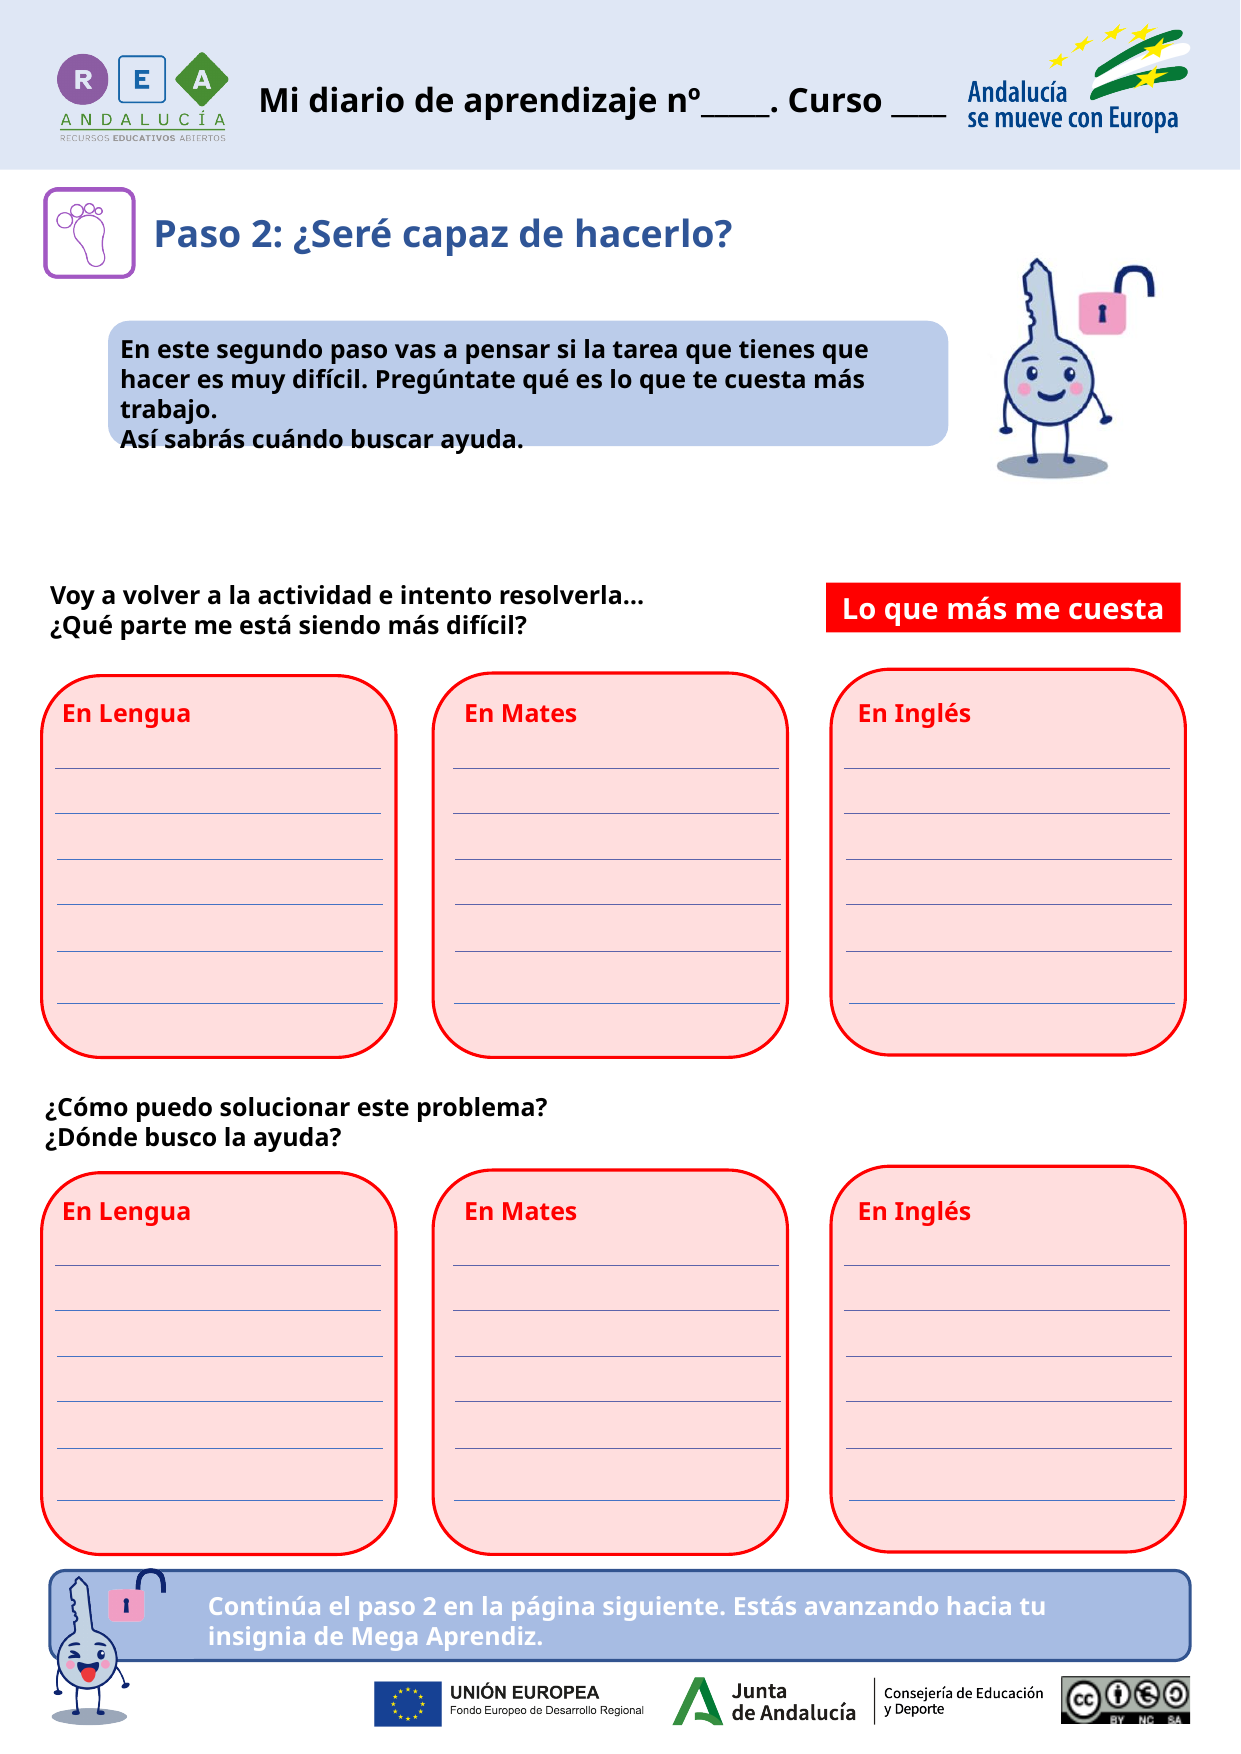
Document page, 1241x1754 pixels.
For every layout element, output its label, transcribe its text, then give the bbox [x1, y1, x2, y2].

text_box En Inglés [842, 1187, 987, 1233]
picture [43, 47, 242, 146]
text_box Lo que más me cuesta [826, 582, 1181, 633]
text_box ¿Cómo puedo solucionar este problema? ¿Dónde busco la ayuda? [30, 1084, 570, 1160]
text_box Voy a volver a la actividad e intento resolverla… ¿Qué parte me está siendo más difícil? [35, 571, 667, 647]
text_box Continúa el paso 2 en la página siguiente. Estás avanzando hacia tu insignia de Mega Aprendiz. [192, 1583, 1167, 1640]
text_box [41, 1172, 397, 1555]
picture [353, 1652, 1191, 1740]
picture [963, 218, 1177, 496]
text_box [433, 673, 788, 1058]
text_box [831, 669, 1186, 1056]
picture [961, 21, 1197, 139]
text_box Mi diario de aprendizaje nº_____. Curso ____ [243, 71, 961, 127]
picture [11, 1553, 193, 1735]
text_box En Mates [449, 1187, 593, 1233]
text_box En este segundo paso vas a pensar si la tarea que tienes que hacer es muy difícil. Pregúntate qué es lo que te cuesta más trabajo. Así sabrás cuándo buscar ayuda. [105, 326, 962, 462]
text_box [193, 1570, 1191, 1661]
text_box En Lengua [47, 1187, 207, 1233]
text_box [831, 1166, 1186, 1553]
text_box [433, 1170, 788, 1555]
text_box En Inglés [842, 690, 987, 736]
text_box [115, 320, 942, 326]
text_box [41, 675, 397, 1058]
text_box [0, 0, 1241, 170]
picture [43, 187, 136, 279]
text_box Paso 2: ¿Seré capaz de hacerlo? [138, 202, 749, 263]
text_box En Mates [449, 690, 593, 736]
text_box En Lengua [47, 690, 207, 736]
